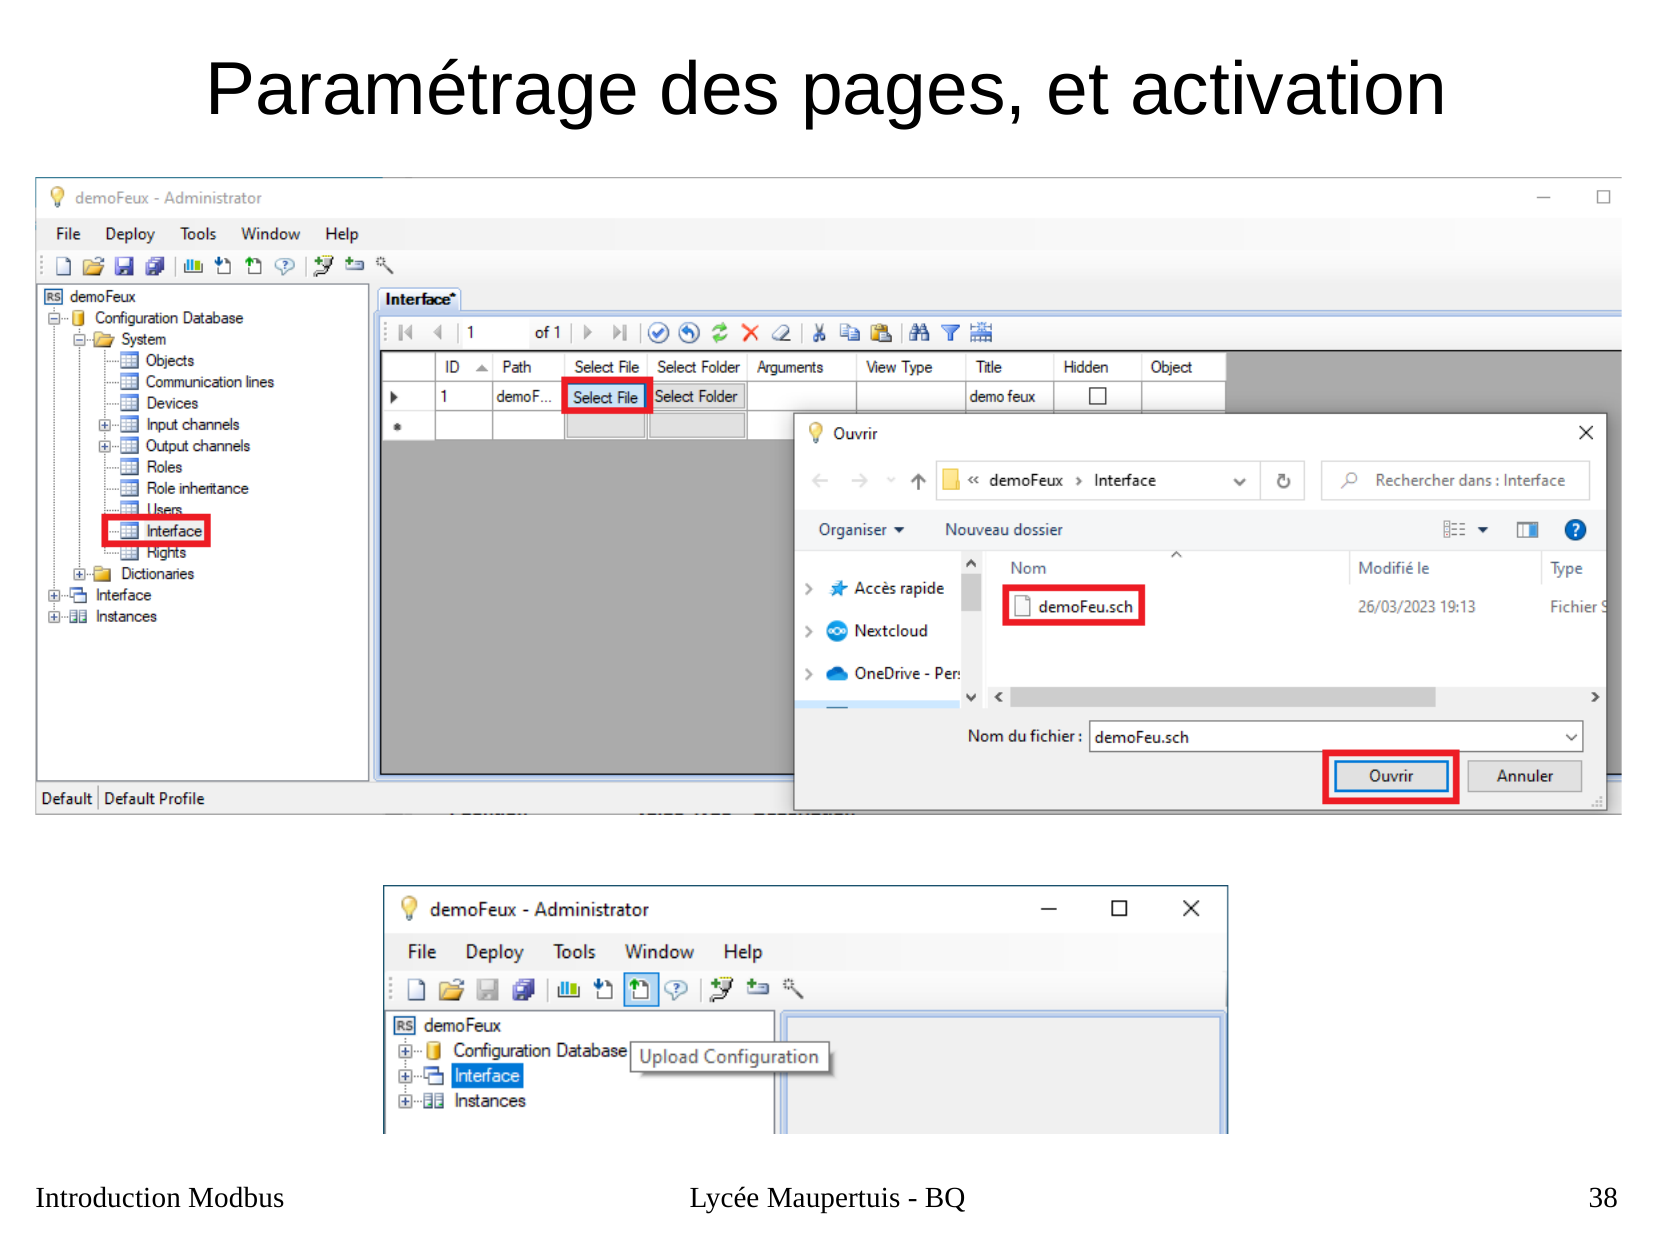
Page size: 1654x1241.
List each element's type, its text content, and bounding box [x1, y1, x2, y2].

picture [383, 885, 1229, 1134]
picture [35, 177, 1622, 815]
title Paramétrage des pages, et activation [35, 35, 1619, 142]
